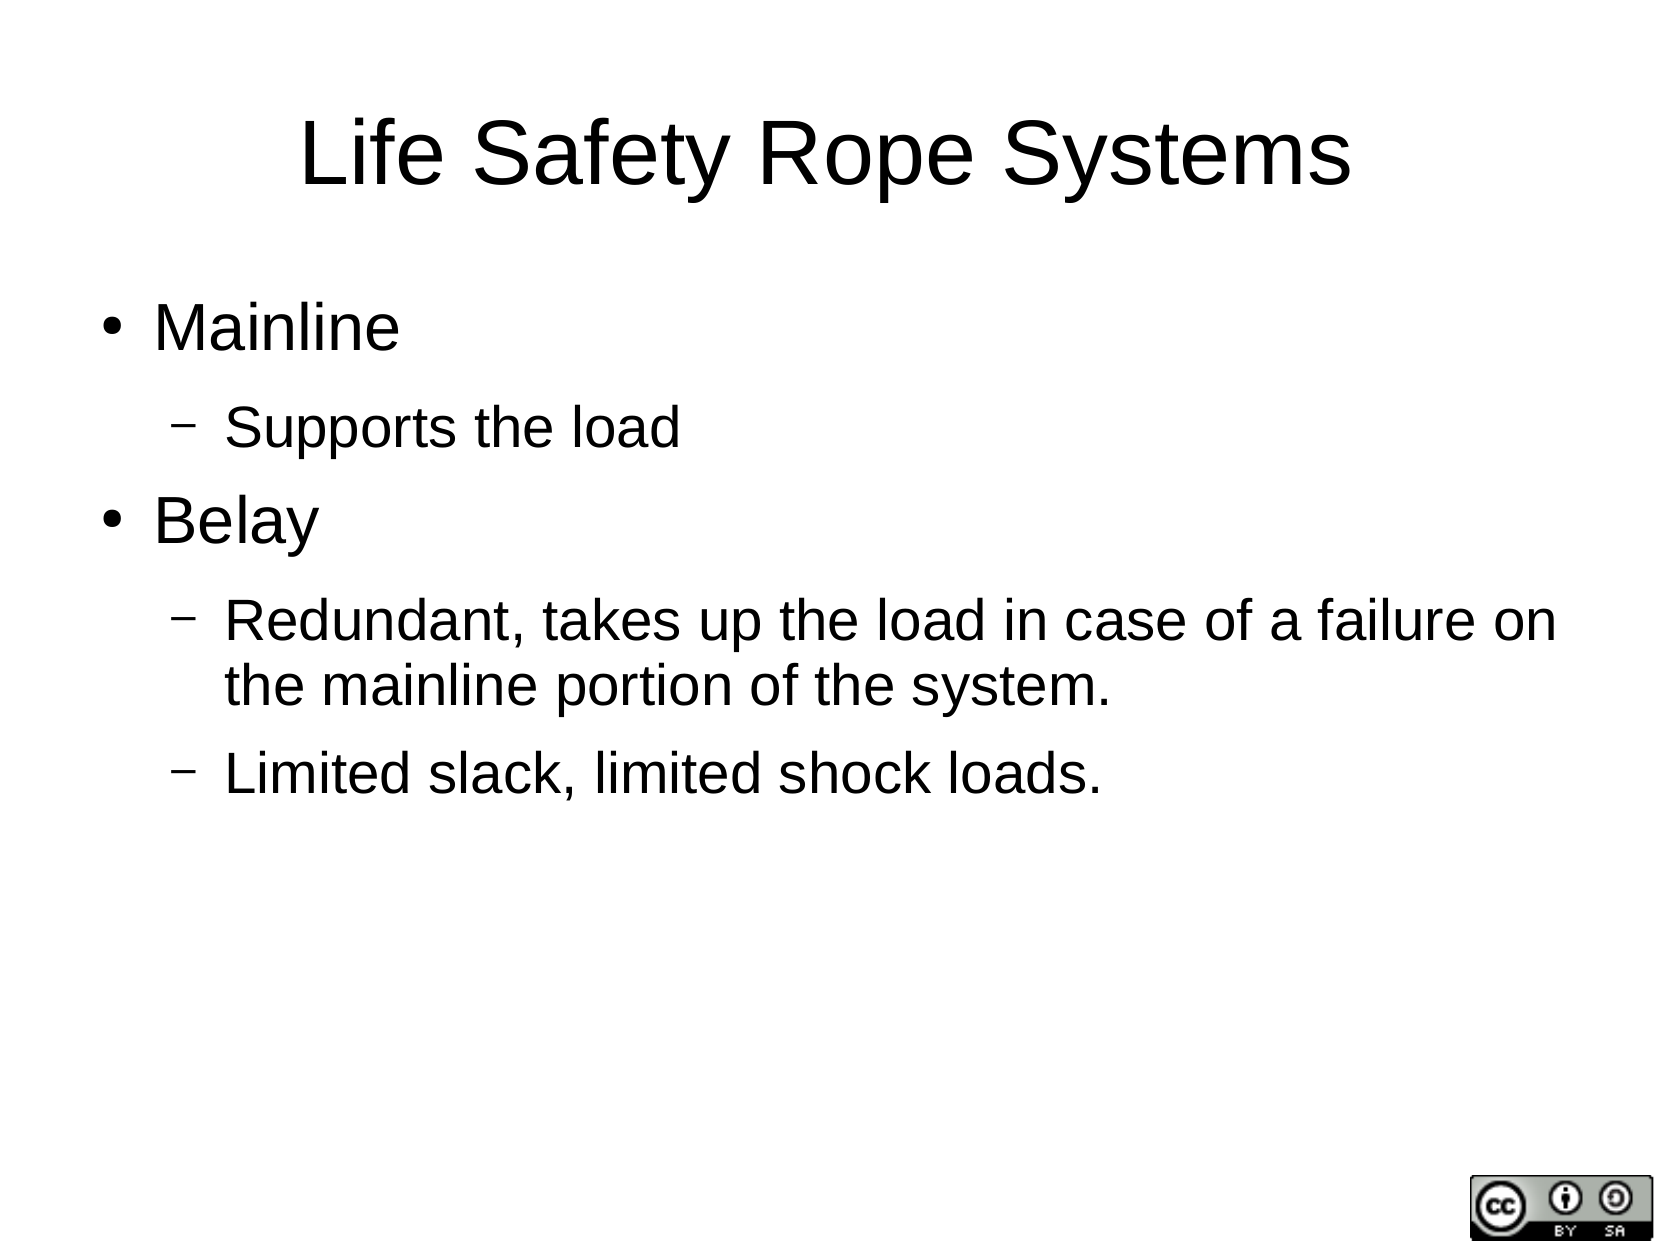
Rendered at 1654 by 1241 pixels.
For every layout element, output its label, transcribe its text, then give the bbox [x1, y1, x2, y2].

list Mainline Supports the load Belay Redundant, takes up the load in case of a failure on the mainline portion of the system. Limited slack, limited shock loads. [82, 290, 1571, 1010]
picture [1470, 1175, 1654, 1241]
title Life Safety Rope Systems [82, 49, 1571, 257]
